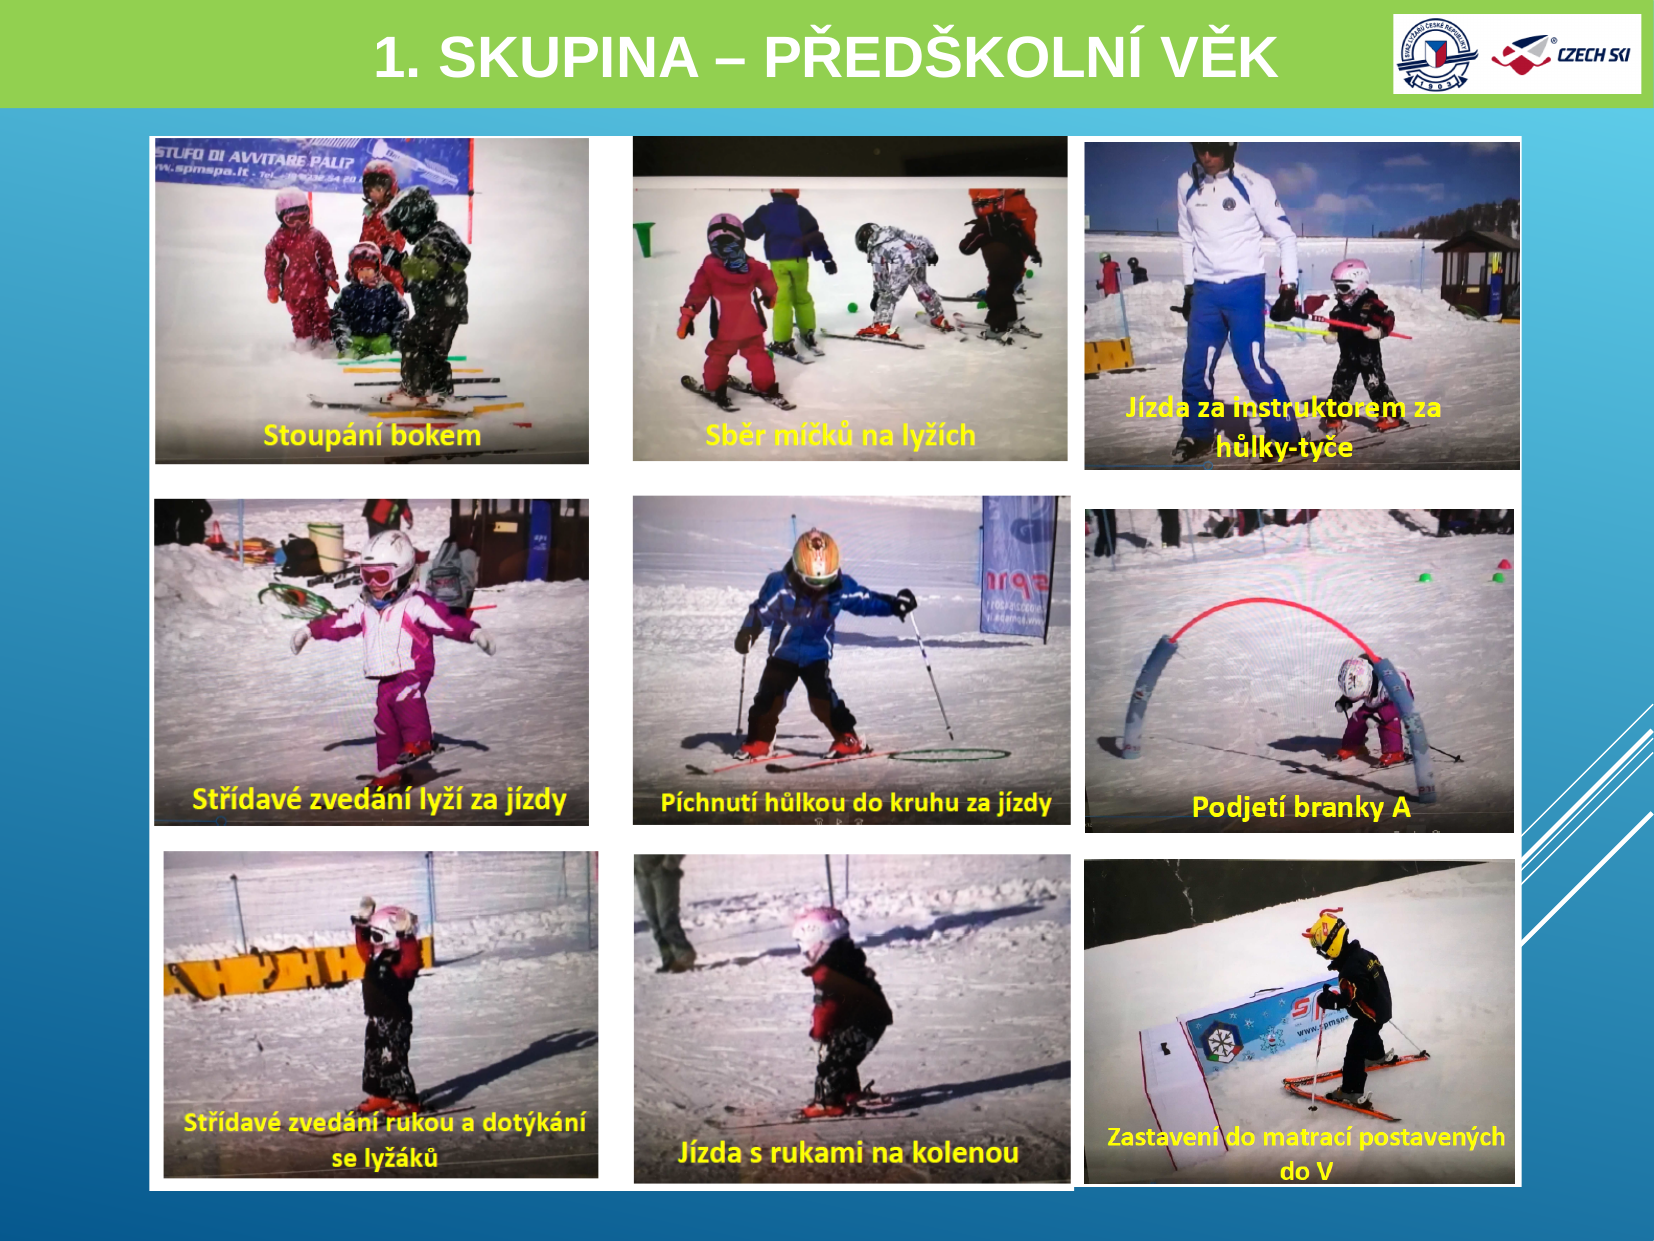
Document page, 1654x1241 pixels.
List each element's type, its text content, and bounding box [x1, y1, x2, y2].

picture [1393, 14, 1642, 94]
picture [149, 136, 1522, 1191]
title 1. Skupina – předškolní věk [0, 0, 1654, 109]
